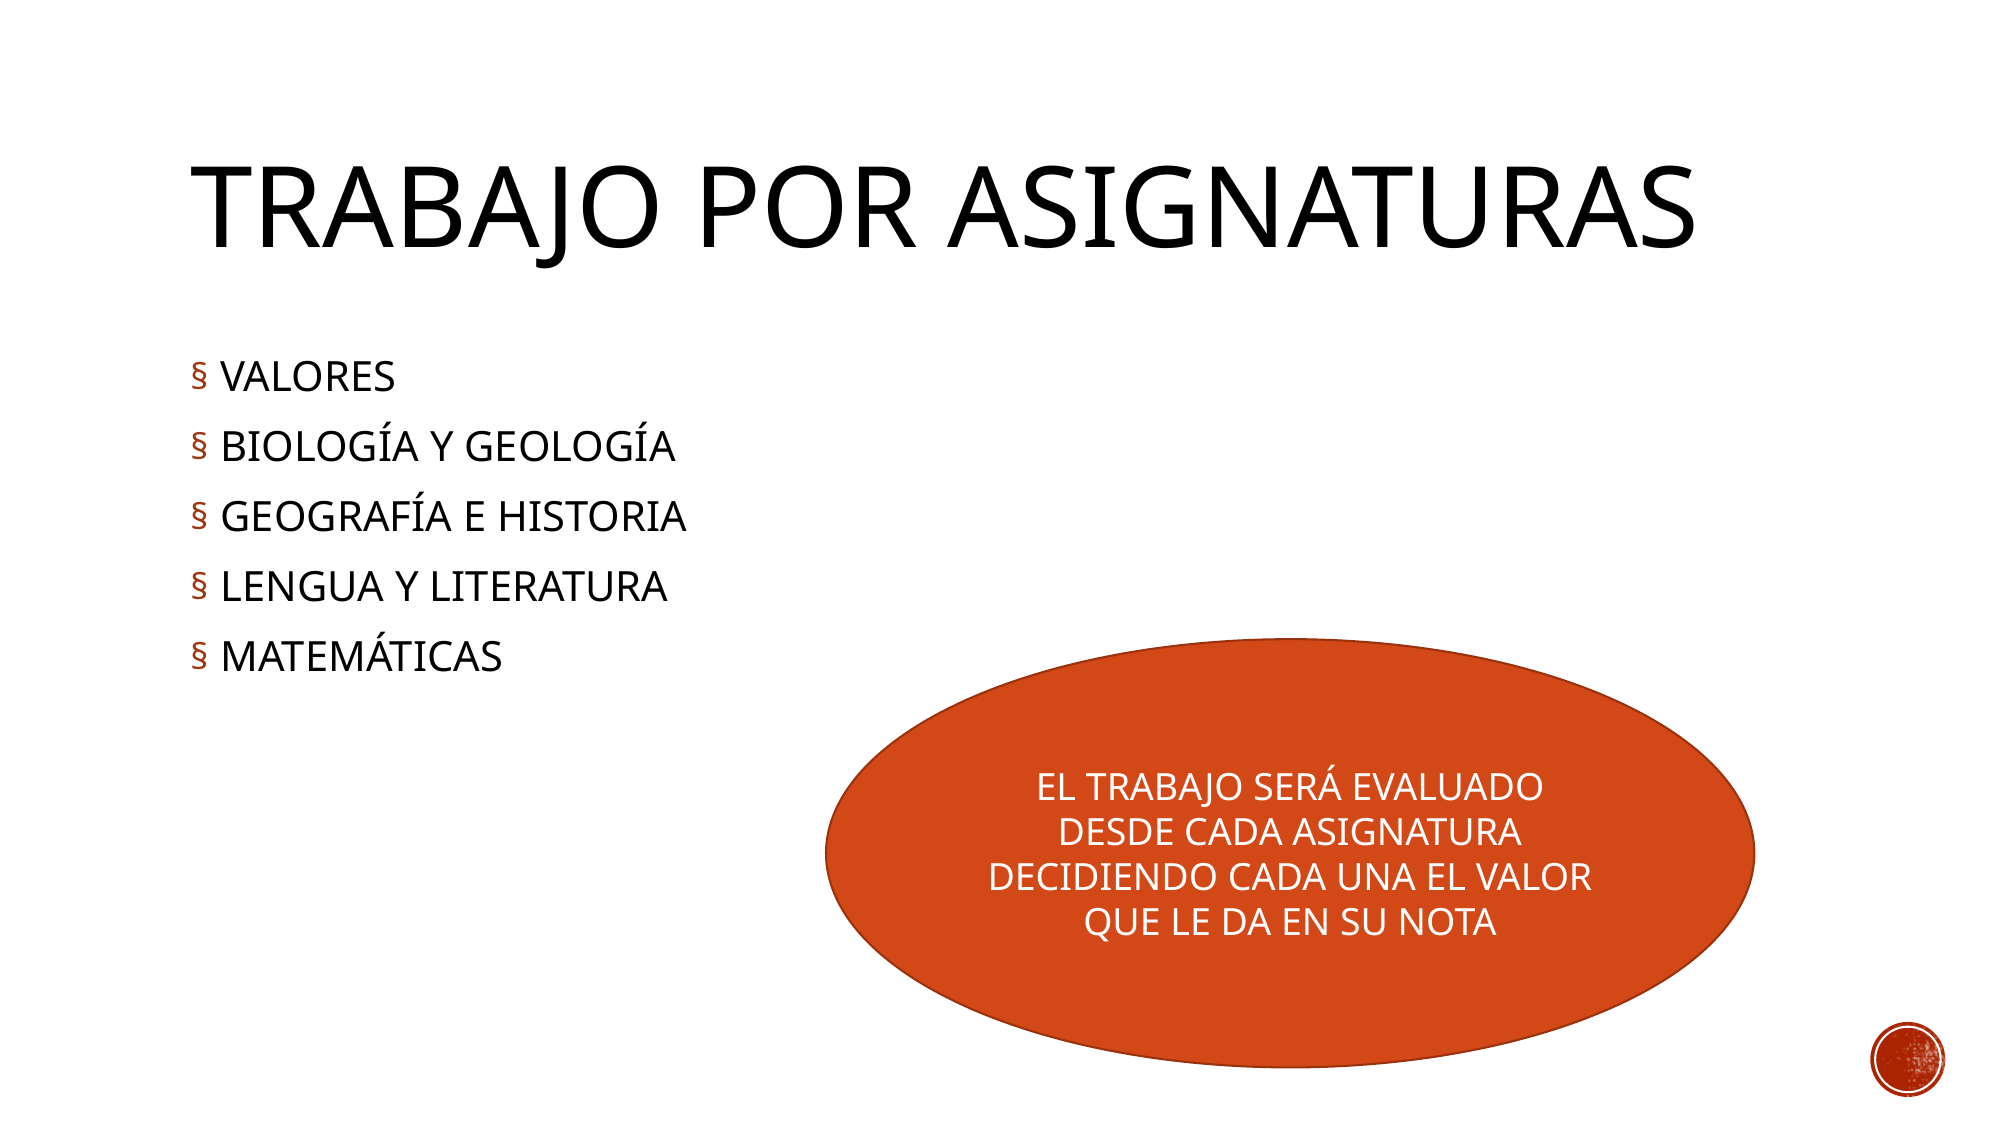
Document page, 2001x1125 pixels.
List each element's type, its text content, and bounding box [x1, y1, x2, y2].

title TRABAJO POR ASIGNATURAS [175, 79, 1826, 344]
text_box EL TRABAJO SERÁ EVALUADO DESDE CADA ASIGNATURA DECIDIENDO CADA UNA EL VALOR QUE LE DA EN SU NOTA [826, 639, 1755, 1068]
picture [1870, 1021, 1946, 1097]
list VALORES BIOLOGÍA Y GEOLOGÍA GEOGRAFÍA E HISTORIA LENGUA Y LITERATURA MATEMÁTICAS [175, 348, 1826, 1013]
